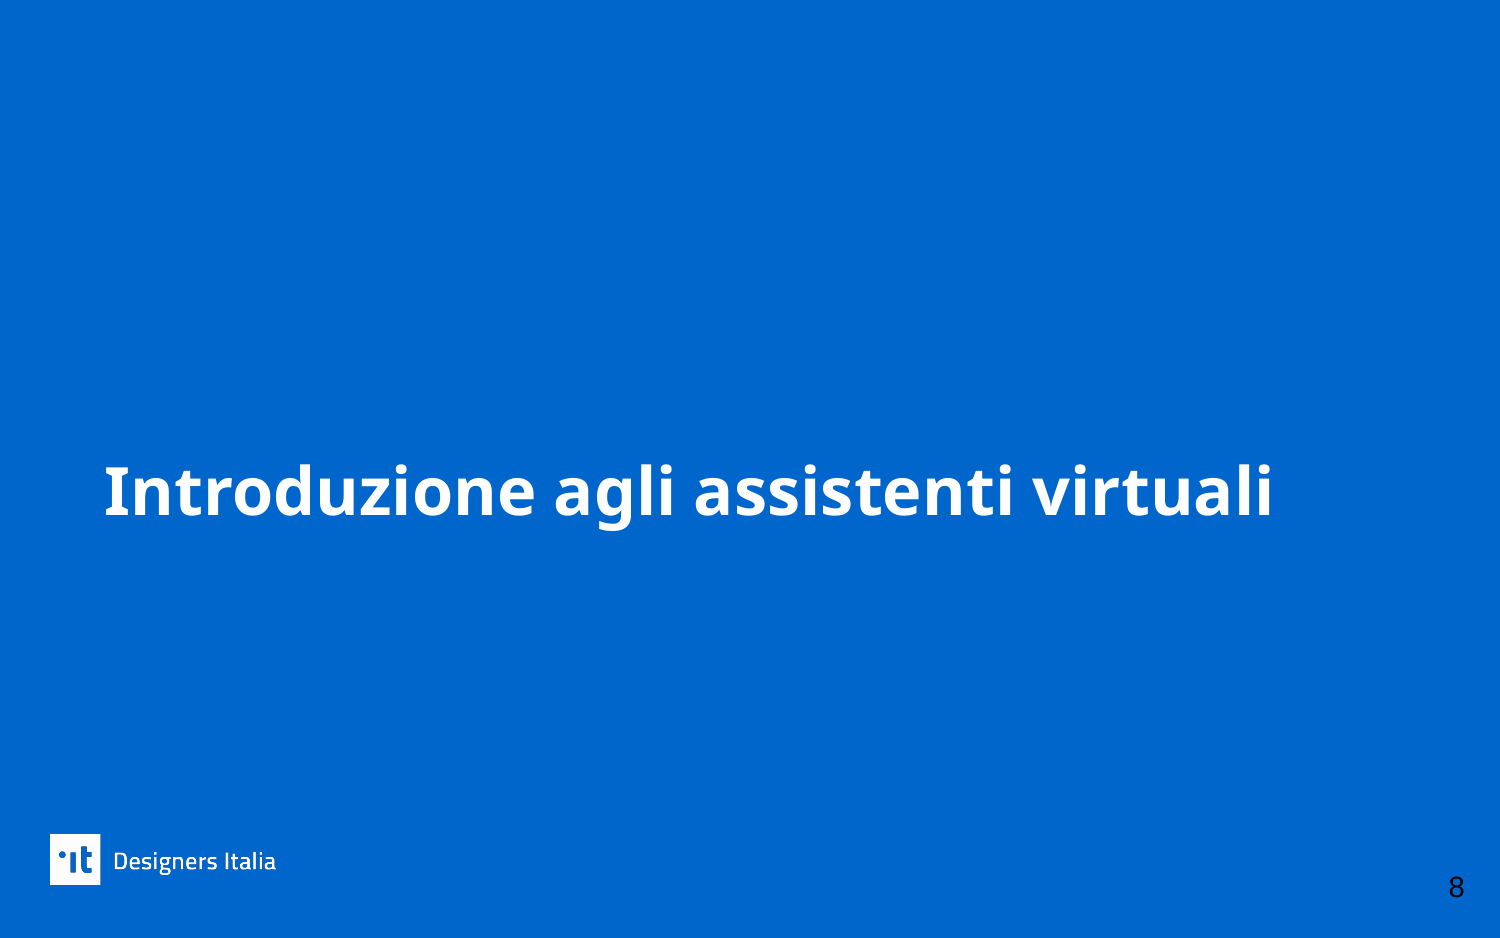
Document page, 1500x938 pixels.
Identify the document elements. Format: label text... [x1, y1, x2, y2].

text_box Introduzione agli assistenti virtuali [89, 271, 1411, 667]
slide_number <numero> [1389, 850, 1480, 922]
picture [50, 834, 289, 885]
